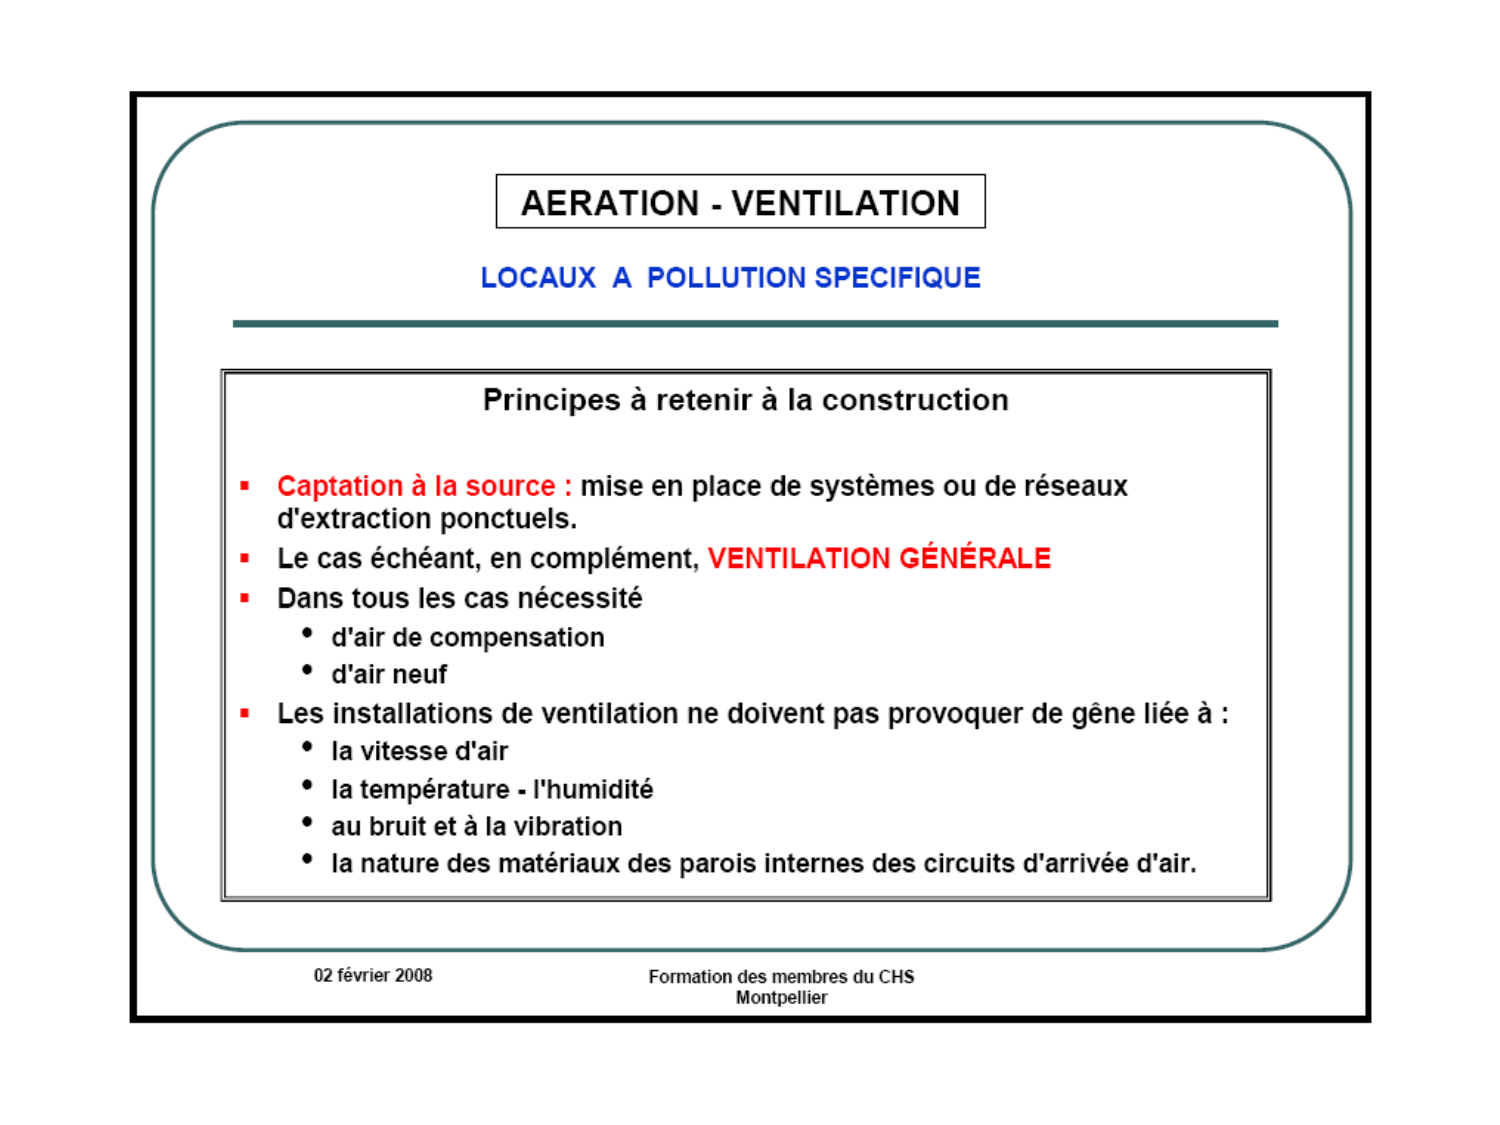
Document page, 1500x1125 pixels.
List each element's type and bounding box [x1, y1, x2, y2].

picture [121, 87, 1379, 1038]
